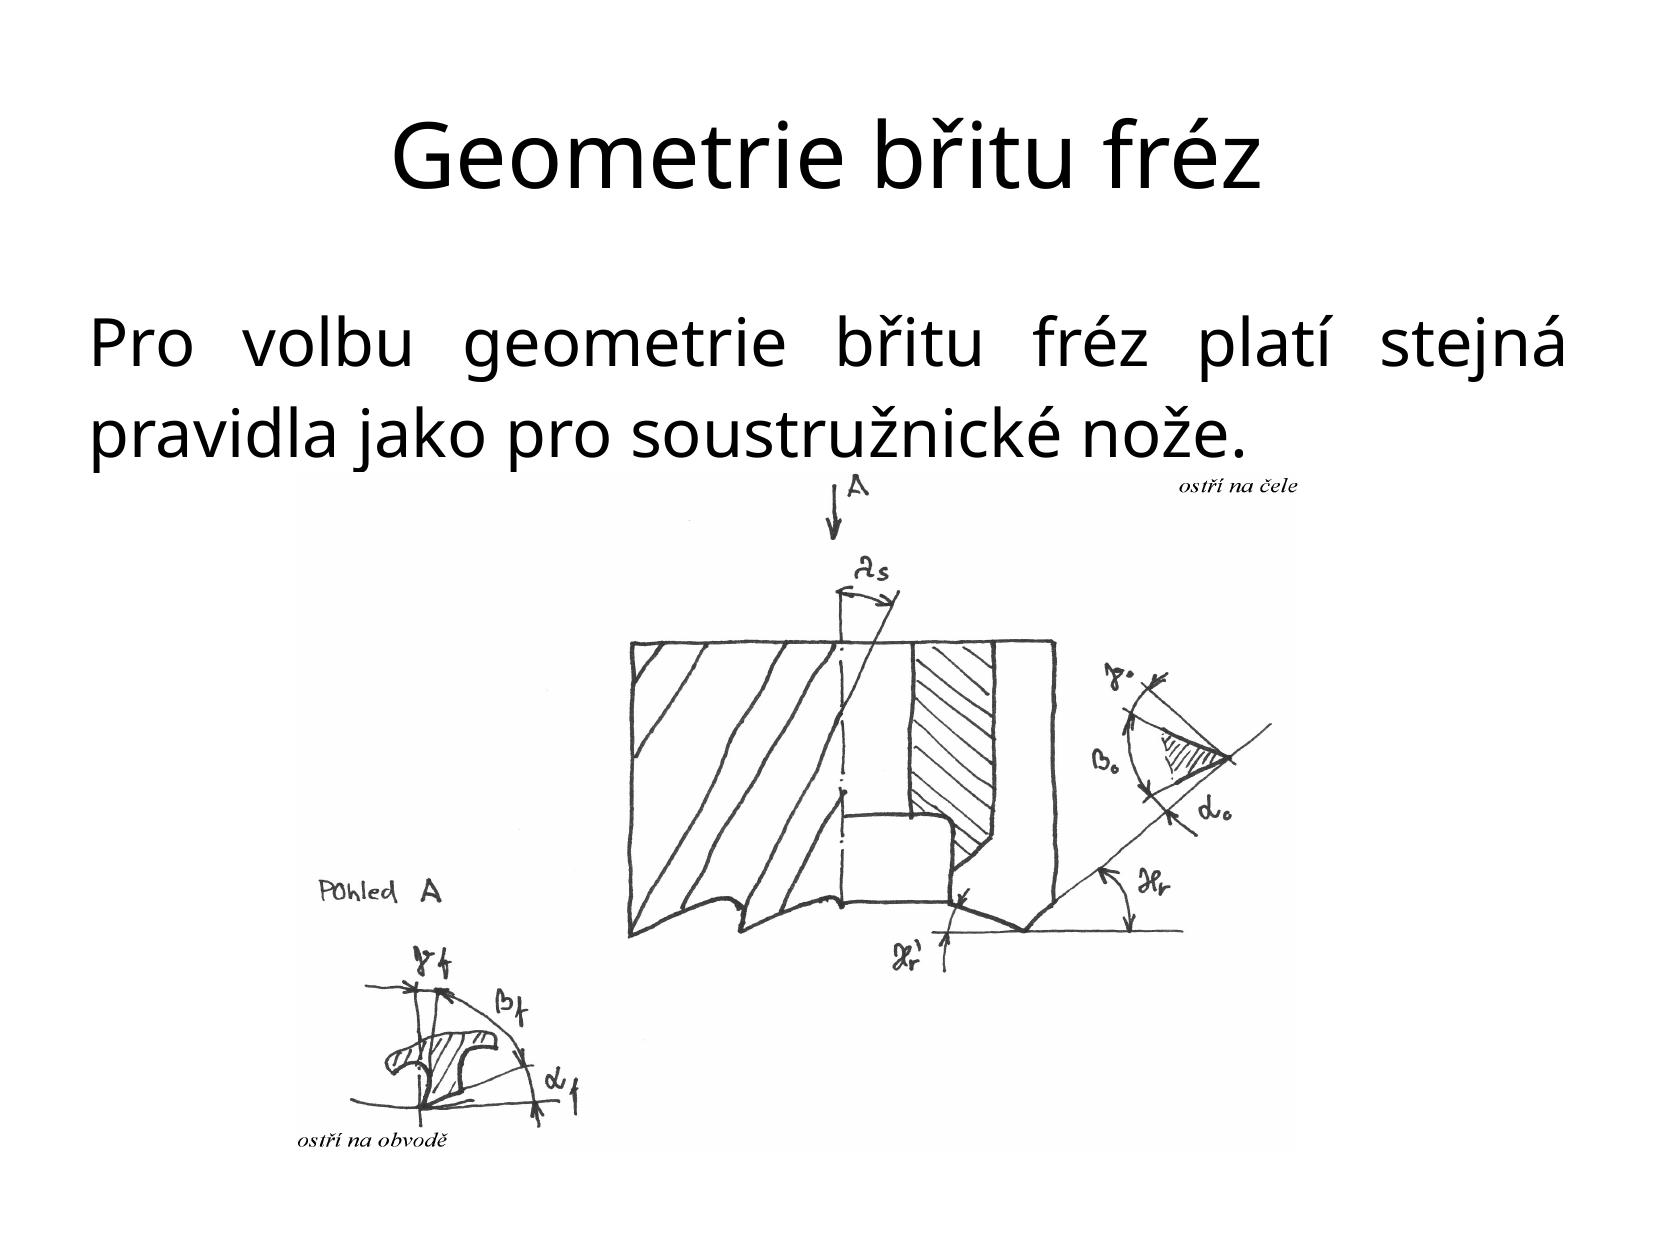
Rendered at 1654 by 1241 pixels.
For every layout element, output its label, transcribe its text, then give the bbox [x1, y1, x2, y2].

title Geometrie břitu fréz [82, 49, 1571, 257]
list Pro volbu geometrie břitu fréz platí stejná pravidla jako pro soustružnické nože. [88, 295, 1571, 1114]
picture [295, 472, 1298, 1152]
